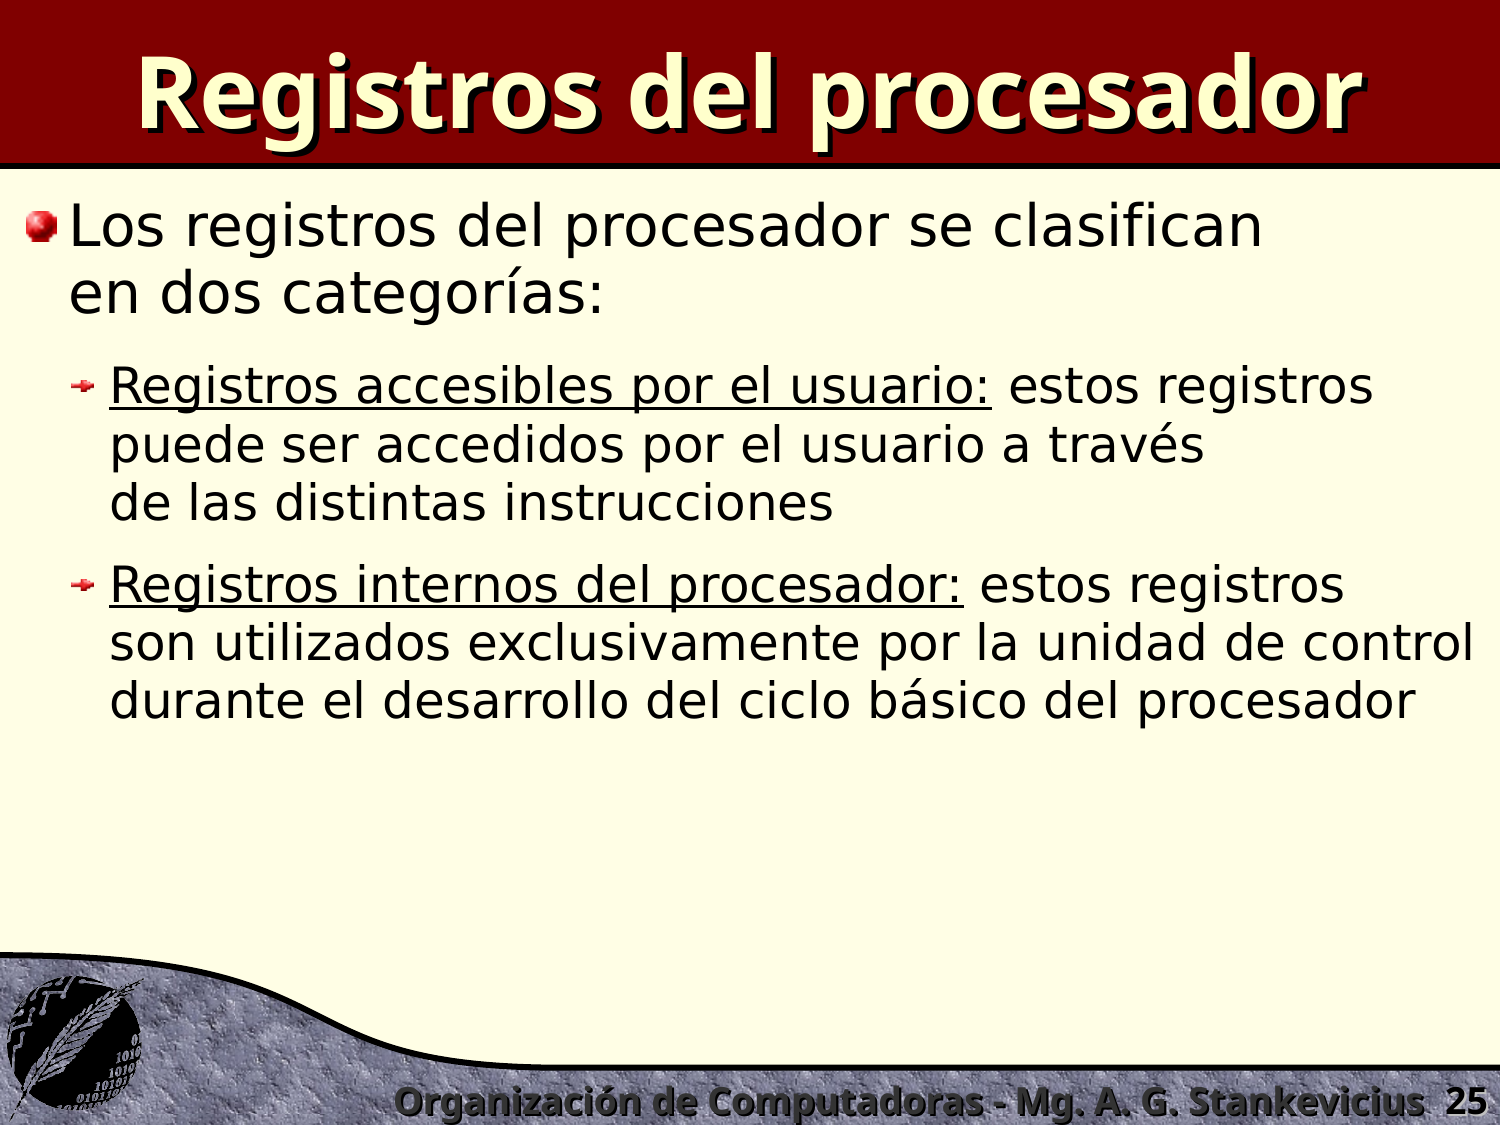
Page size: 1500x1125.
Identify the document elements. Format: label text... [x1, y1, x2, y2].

title Registros del procesador [15, 5, 1485, 160]
picture [0, 959, 1500, 1125]
picture [802, 1100, 806, 1110]
picture [1058, 1100, 1065, 1110]
list Los registros del procesador se clasifican en dos categorías: Registros accesibles por el usuario: estos registros puede ser accedidos por el usuario a través de las distintas instrucciones Registros internos del procesador: estos registros son utilizados exclusivamente por la unidad de control durante el desarrollo del ciclo básico del procesador [11, 192, 1486, 935]
picture [448, 1100, 455, 1110]
